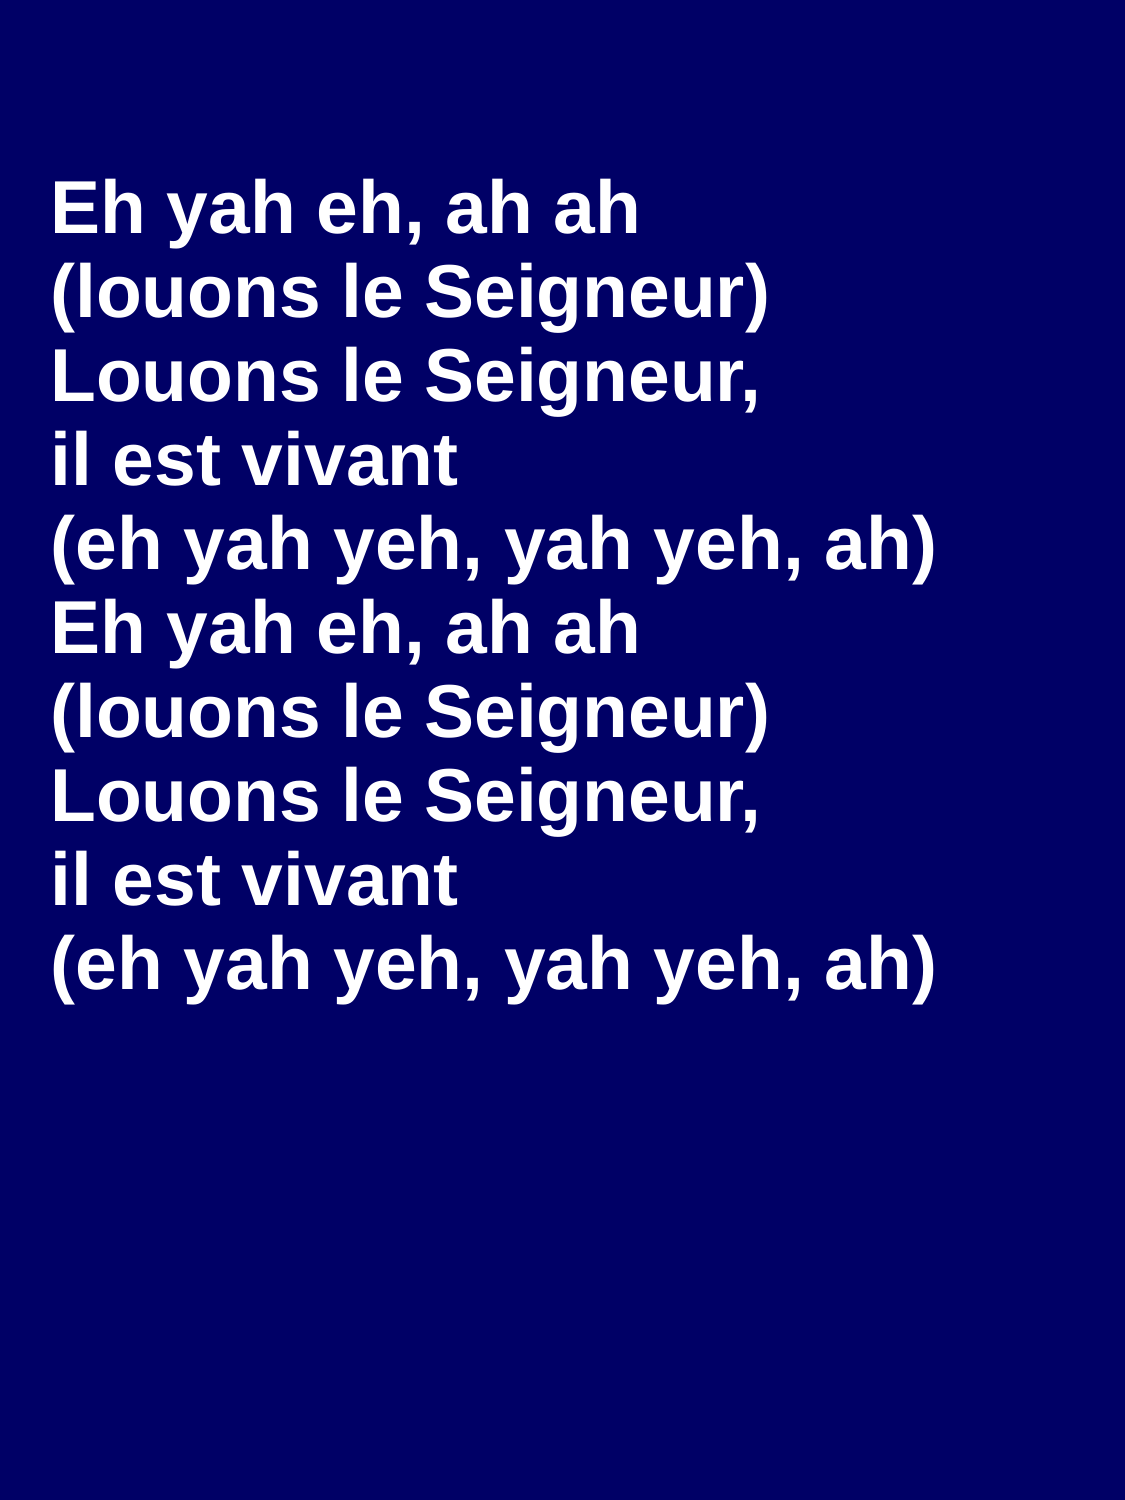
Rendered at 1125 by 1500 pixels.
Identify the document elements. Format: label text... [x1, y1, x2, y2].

title Eh yah eh, ah ah (louons le Seigneur) Louons le Seigneur, il est vivant (eh yah yeh, yah yeh, ah) Eh yah eh, ah ah (louons le Seigneur) Louons le Seigneur, il est vivant (eh yah yeh, yah yeh, ah) [50, 165, 1063, 1029]
